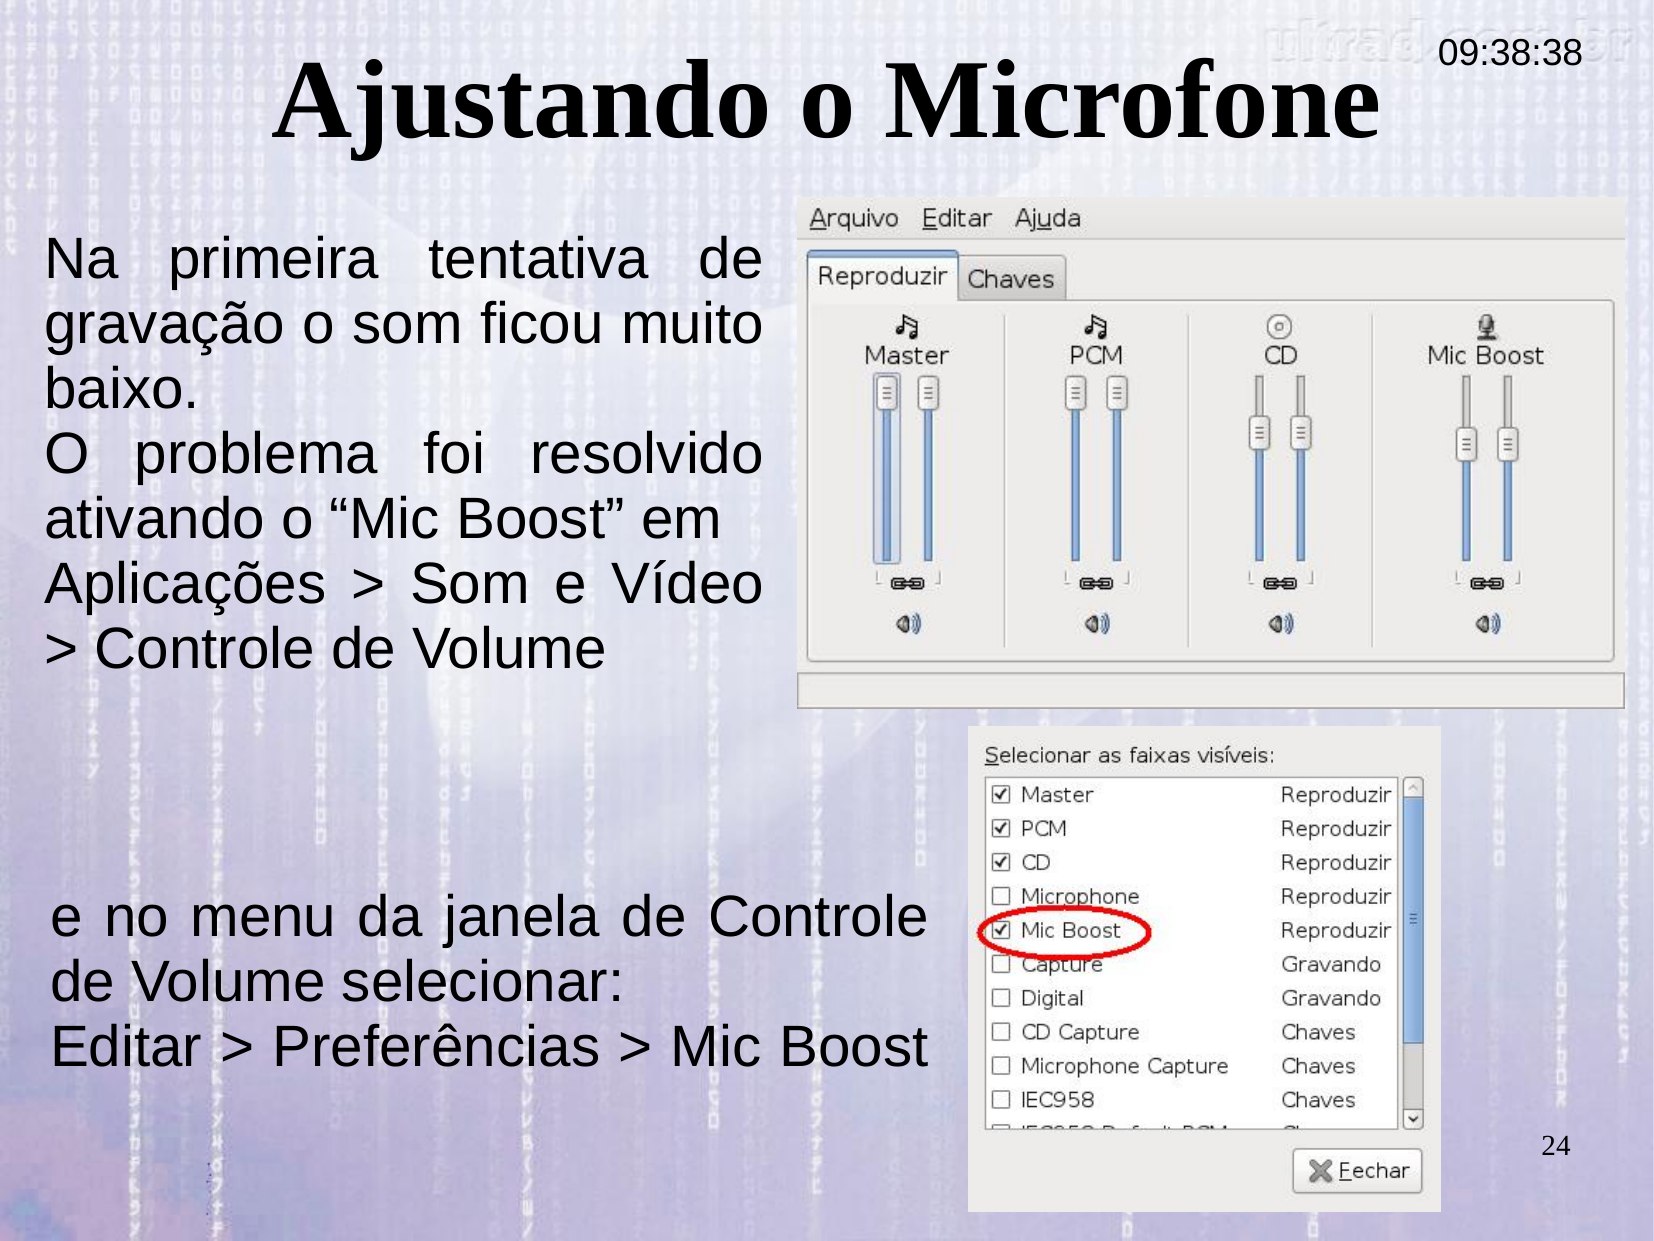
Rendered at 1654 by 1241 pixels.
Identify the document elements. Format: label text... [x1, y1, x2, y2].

text_box Na primeira tentativa de gravação o som ficou muito baixo. O problema foi resolvido ativando o “Mic Boost” em Aplicações > Som e Vídeo > Controle de Volume [29, 218, 780, 689]
text_box 12:04:17 [1423, 23, 1631, 94]
text_box e no menu da janela de Controle de Volume selecionar: Editar > Preferências > Mic Boost [35, 876, 945, 1087]
text_box Ajustando o Microfone [29, 29, 1625, 191]
picture [0, 0, 1654, 1241]
